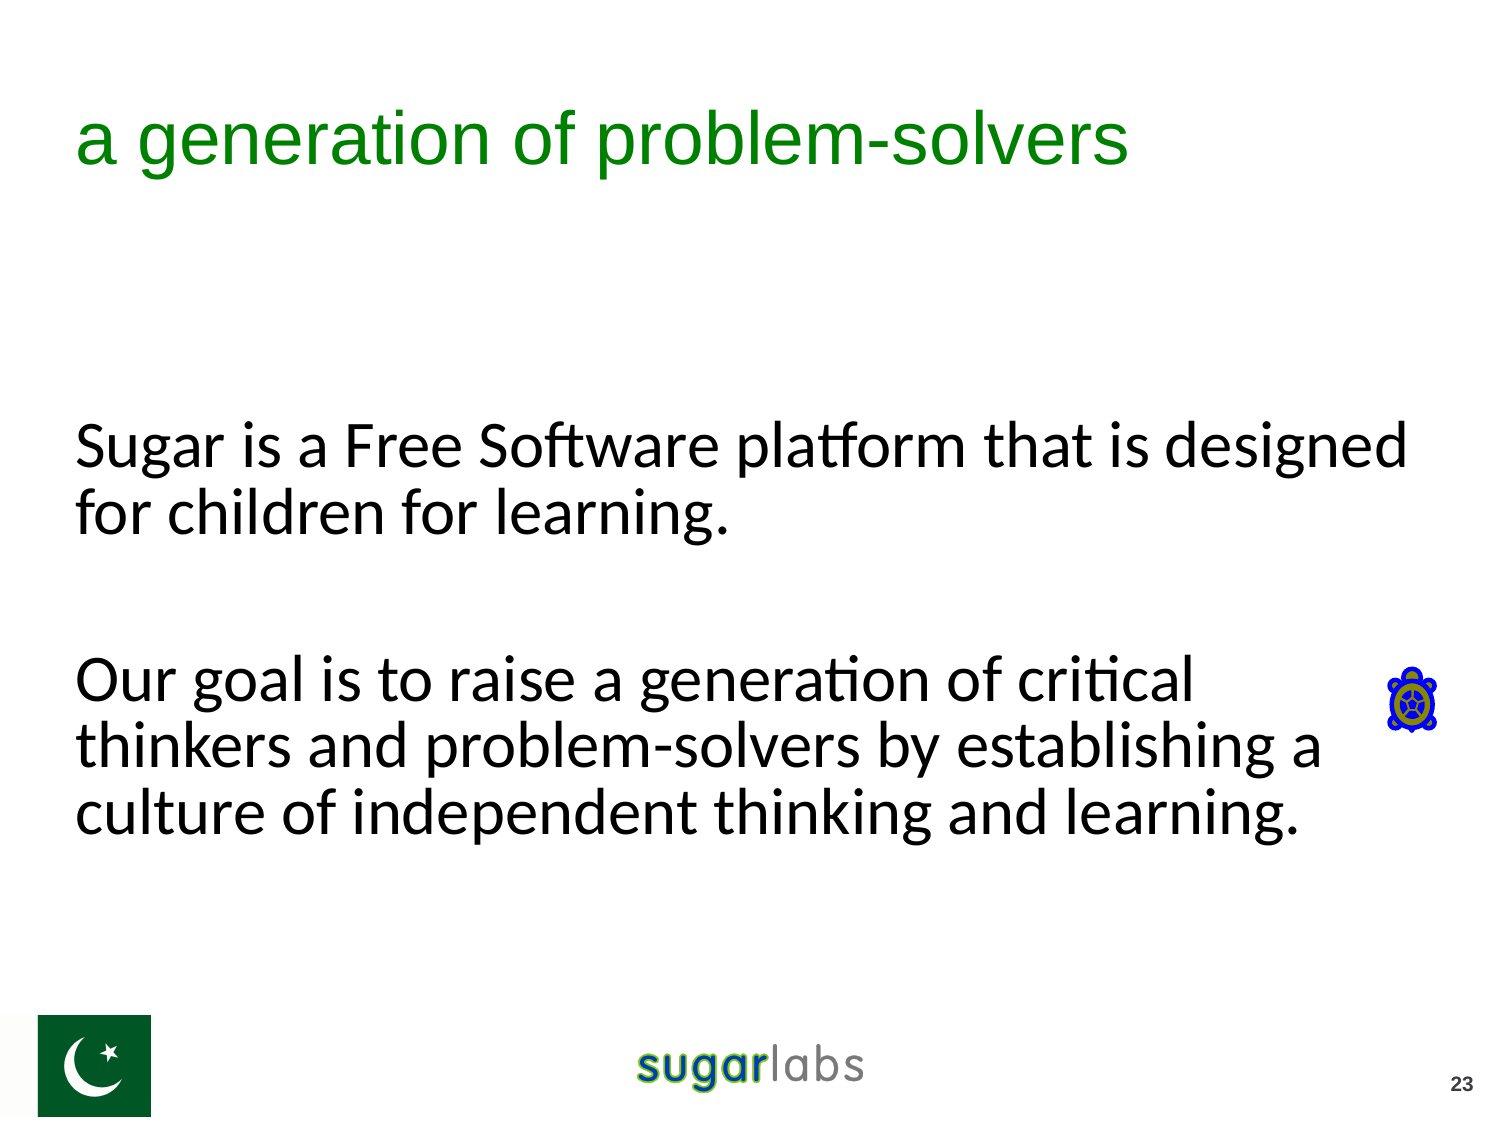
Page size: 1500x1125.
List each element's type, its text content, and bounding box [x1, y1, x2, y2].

picture [1376, 664, 1449, 737]
title a generation of problem-solvers [75, 52, 1425, 226]
picture [637, 1044, 863, 1093]
picture [0, 1015, 151, 1117]
subtitle Sugar is a Free Software platform that is designed for children for learning. Our goal is to raise a generation of critical thinkers and problem-solvers by establishing a culture of independent thinking and learning. [75, 263, 1425, 1006]
